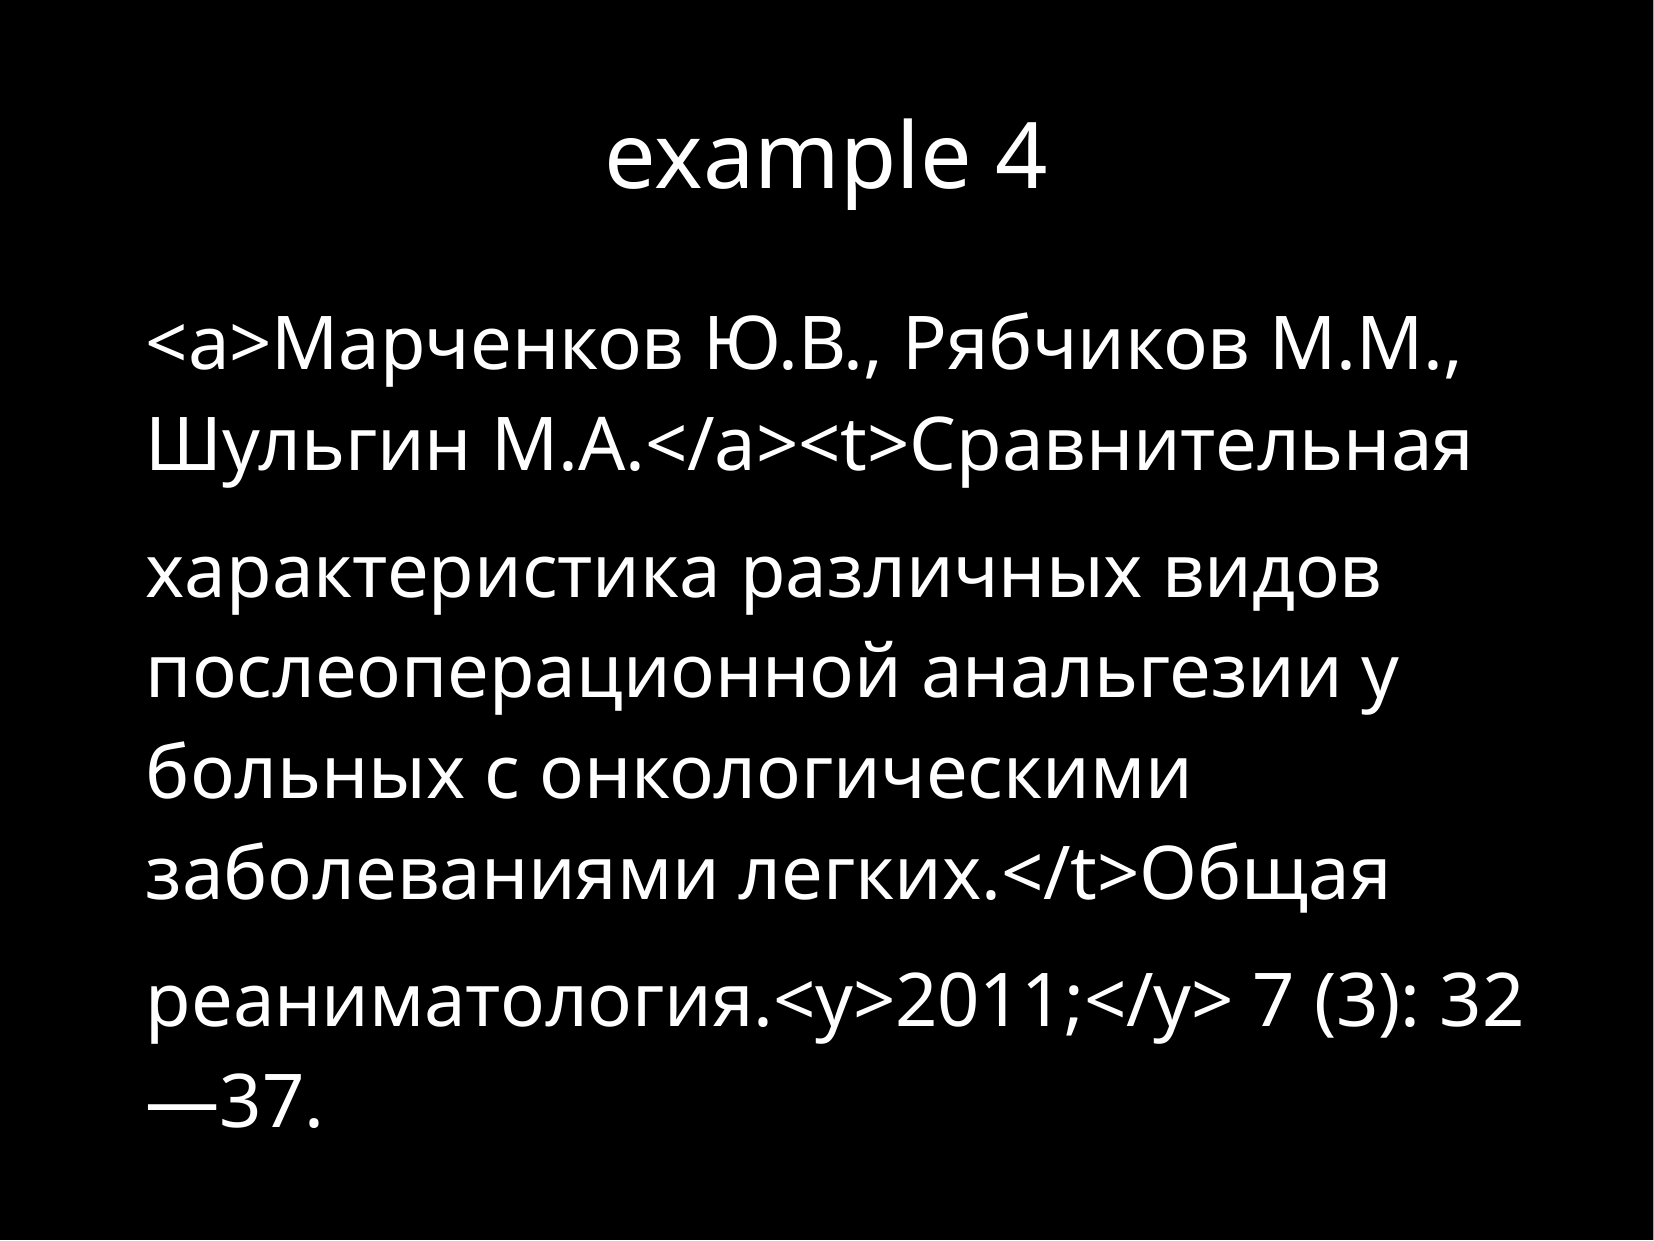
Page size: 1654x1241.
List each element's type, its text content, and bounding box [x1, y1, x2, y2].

title example 4 [82, 49, 1571, 257]
list <a>Марченков Ю.В., Рябчиков М.М., Шульгин М.А.</a><t>Сравнительная характеристика различных видов послеоперационной анальгезии у больных с онкологическими заболеваниями легких.</t>Общая реаниматология.<y>2011;</y> 7 (3): 32—37. [82, 1010, 1571, 1158]
text_box [82, 290, 1571, 1010]
